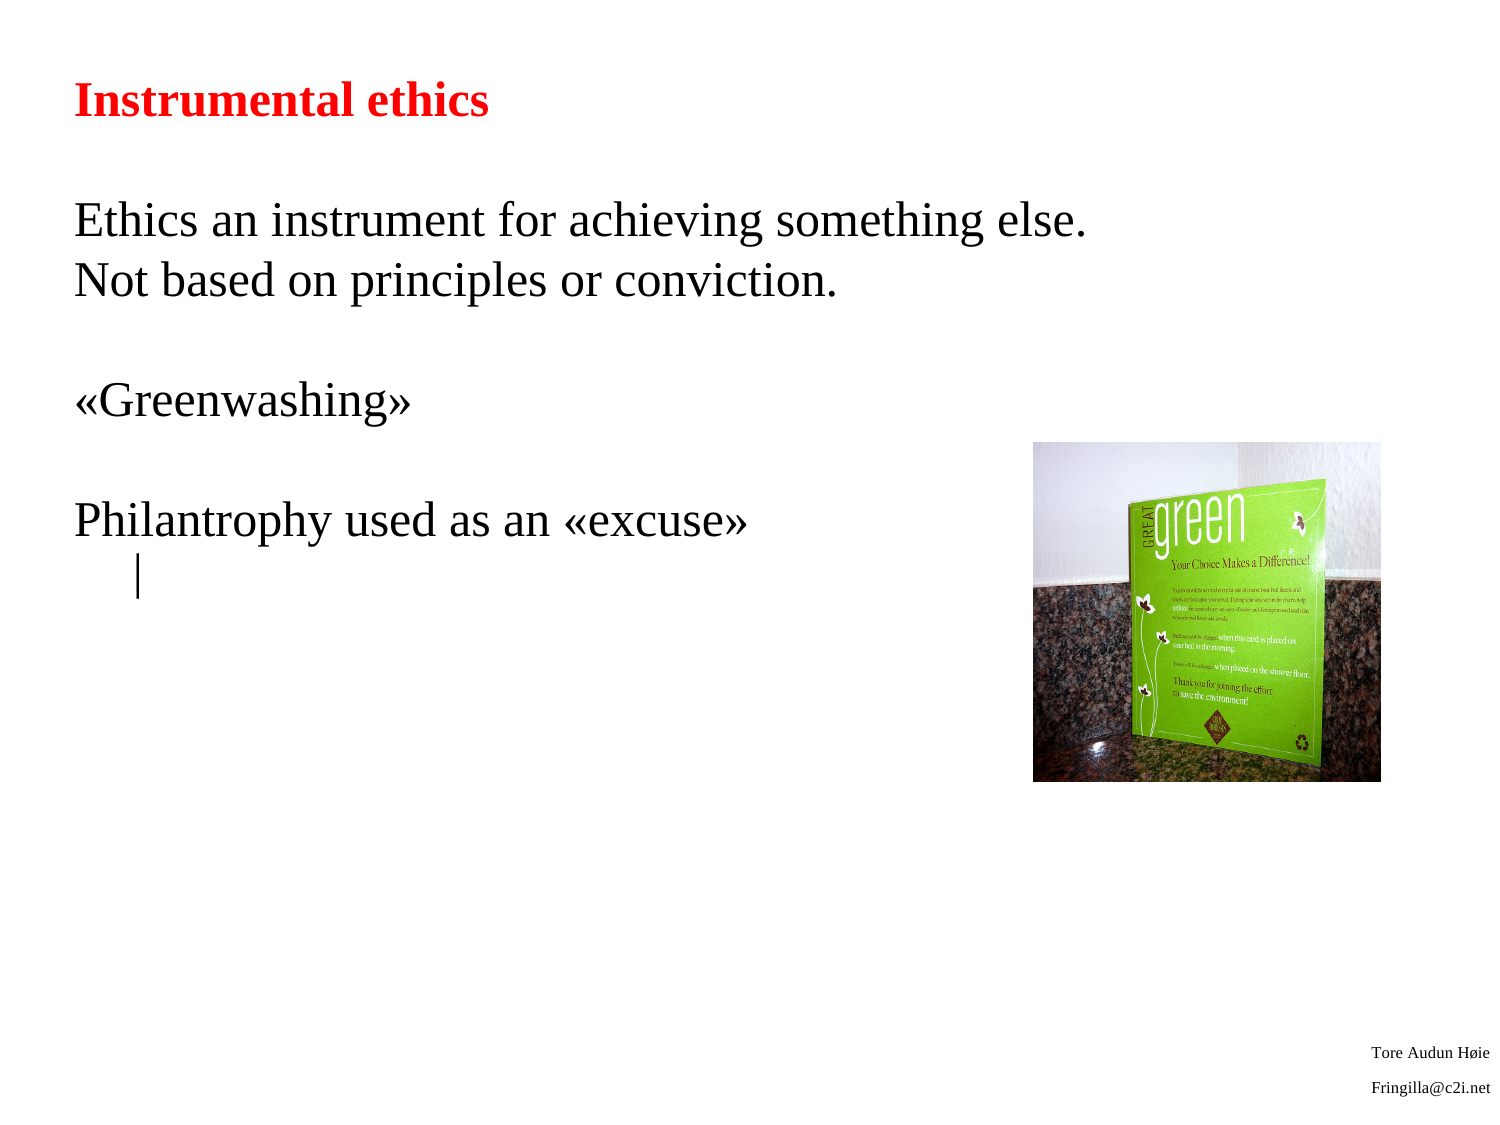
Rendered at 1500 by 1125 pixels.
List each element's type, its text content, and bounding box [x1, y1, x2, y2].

text_box Instrumental ethics Ethics an instrument for achieving something else. Not based on principles or conviction. «Greenwashing» Philantrophy used as an «excuse» [59, 59, 1477, 674]
picture [1033, 442, 1381, 782]
text_box | [118, 531, 827, 607]
text_box Tore Audun Høie Fringilla@c2i.net [1356, 1034, 1500, 1106]
